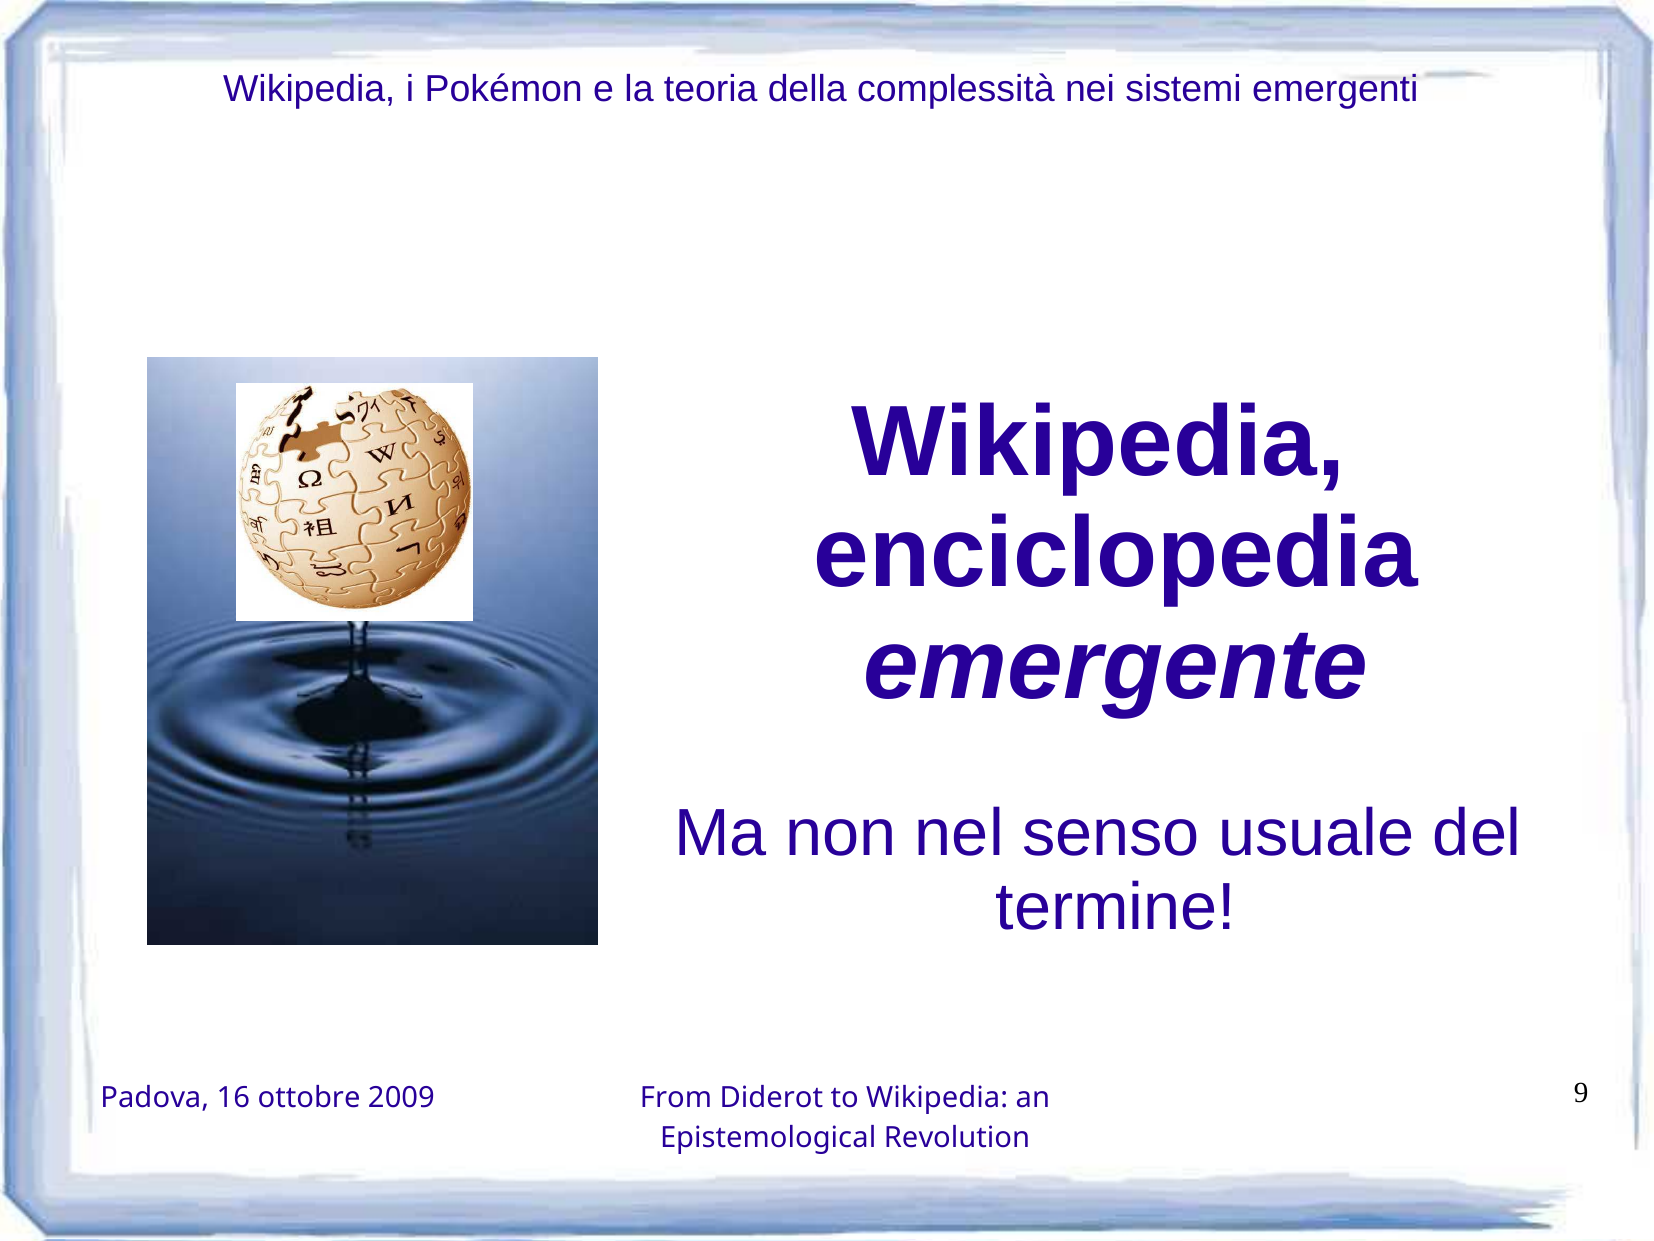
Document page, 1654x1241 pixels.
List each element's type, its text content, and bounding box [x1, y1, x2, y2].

title Wikipedia, i Pokémon e la teoria della complessità nei sistemi emergenti [76, 59, 1565, 119]
picture [0, 0, 1654, 1241]
subtitle Wikipedia, enciclopedia emergente Ma non nel senso usuale del termine! [590, 324, 1571, 1004]
